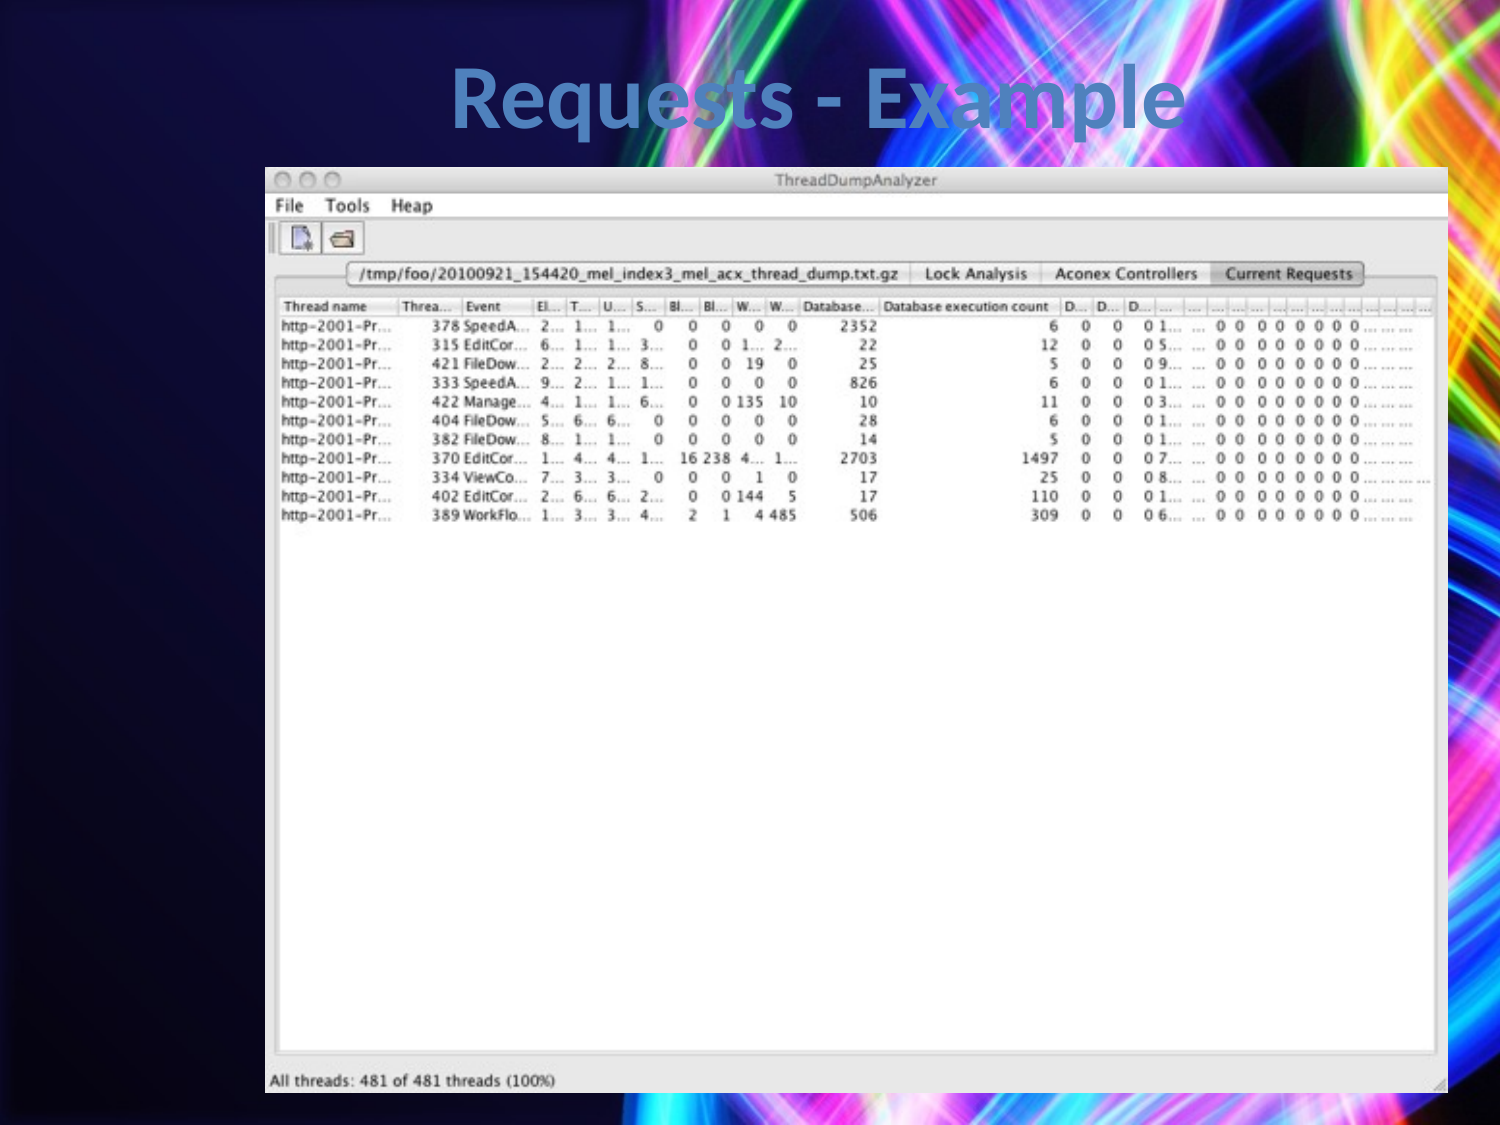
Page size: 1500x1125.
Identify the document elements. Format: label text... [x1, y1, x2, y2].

picture [0, 0, 1500, 1125]
title Requests - Example [213, 9, 1425, 201]
